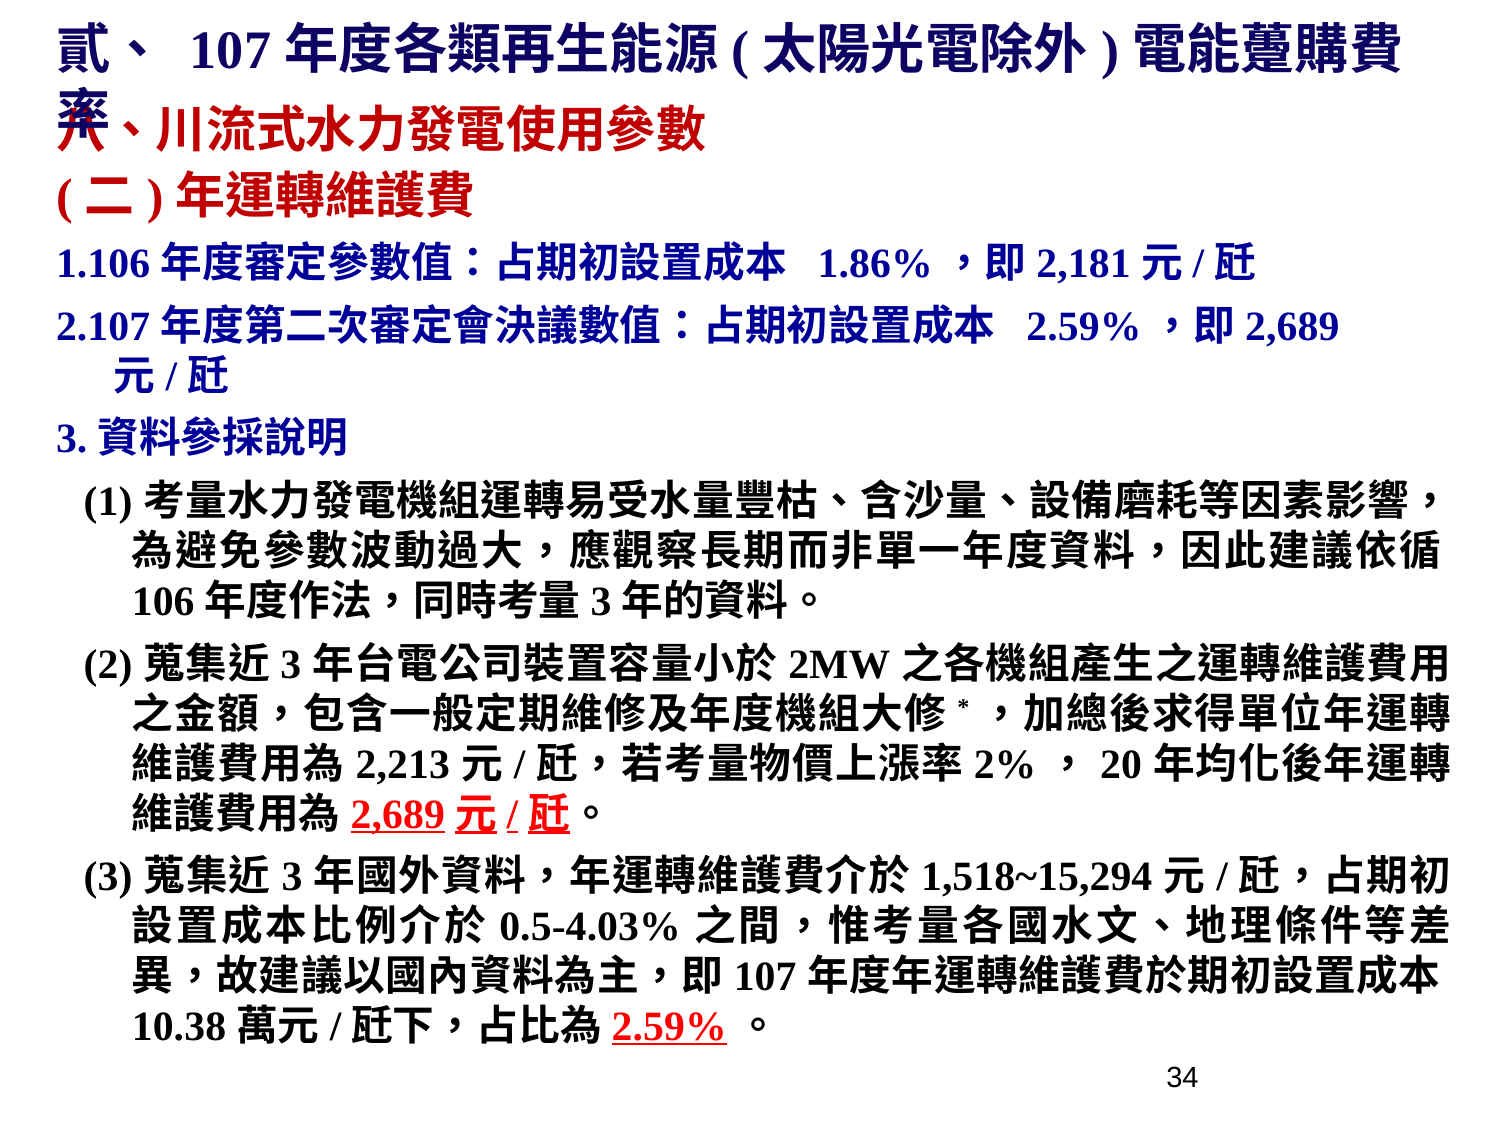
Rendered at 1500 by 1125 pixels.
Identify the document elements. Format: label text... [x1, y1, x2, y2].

text_box <編號> [1151, 1051, 1500, 1125]
text_box 貳、 107年度各類再生能源(太陽光電除外)電能躉購費率 [41, 7, 1459, 90]
text_box 八、川流式水力發電使用參數 (二)年運轉維護費 1.106年度審定參數值：占期初設置成本 1.86%，即2,181元/瓩 2.107年度第二次審定會決議數值：占期初設置成本 2.59%，即2,689元/瓩 3.資料參採說明 (1)考量水力發電機組運轉易受水量豐枯、含沙量、設備磨耗等因素影響，為避免參數波動過大，應觀察長期而非單一年度資料，因此建議依循106年度作法，同時考量3年的資料。 (2)蒐集近3年台電公司裝置容量小於2MW之各機組產生之運轉維護費用之金額，包含一般定期維修及年度機組大修*，加總後求得單位年運轉維護費用為2,213元/瓩，若考量物價上漲率2%，20年均化後年運轉維護費用為2,689元/瓩。 (3)蒐集近3年國外資料，年運轉維護費介於1,518~15,294元/瓩，占期初設置成本比例介於0.5-4.03%之間，惟考量各國水文、地理條件等差異，故建議以國內資料為主，即107年度年運轉維護費於期初設置成本10.38萬元/瓩下，占比為2.59%。 [41, 90, 1466, 1057]
